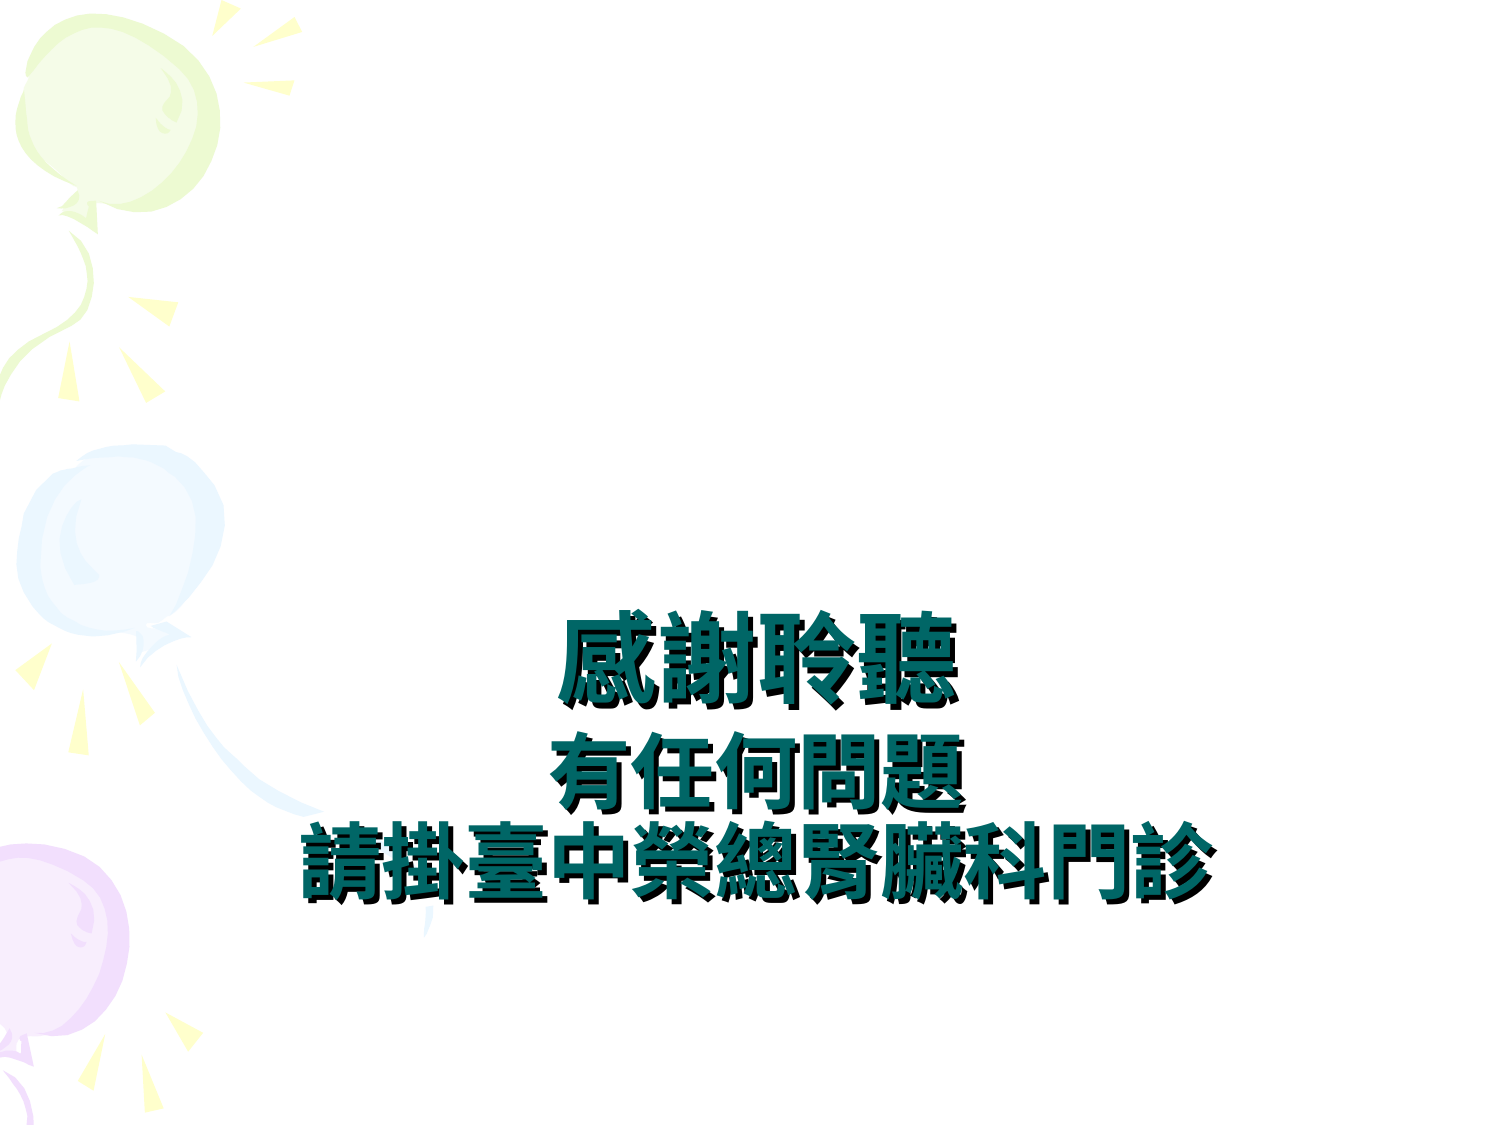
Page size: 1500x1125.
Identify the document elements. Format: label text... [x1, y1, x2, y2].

title 有任何問題 請掛臺中榮總腎臟科門診 [118, 723, 1394, 947]
list 感謝聆聽 [118, 476, 1394, 723]
